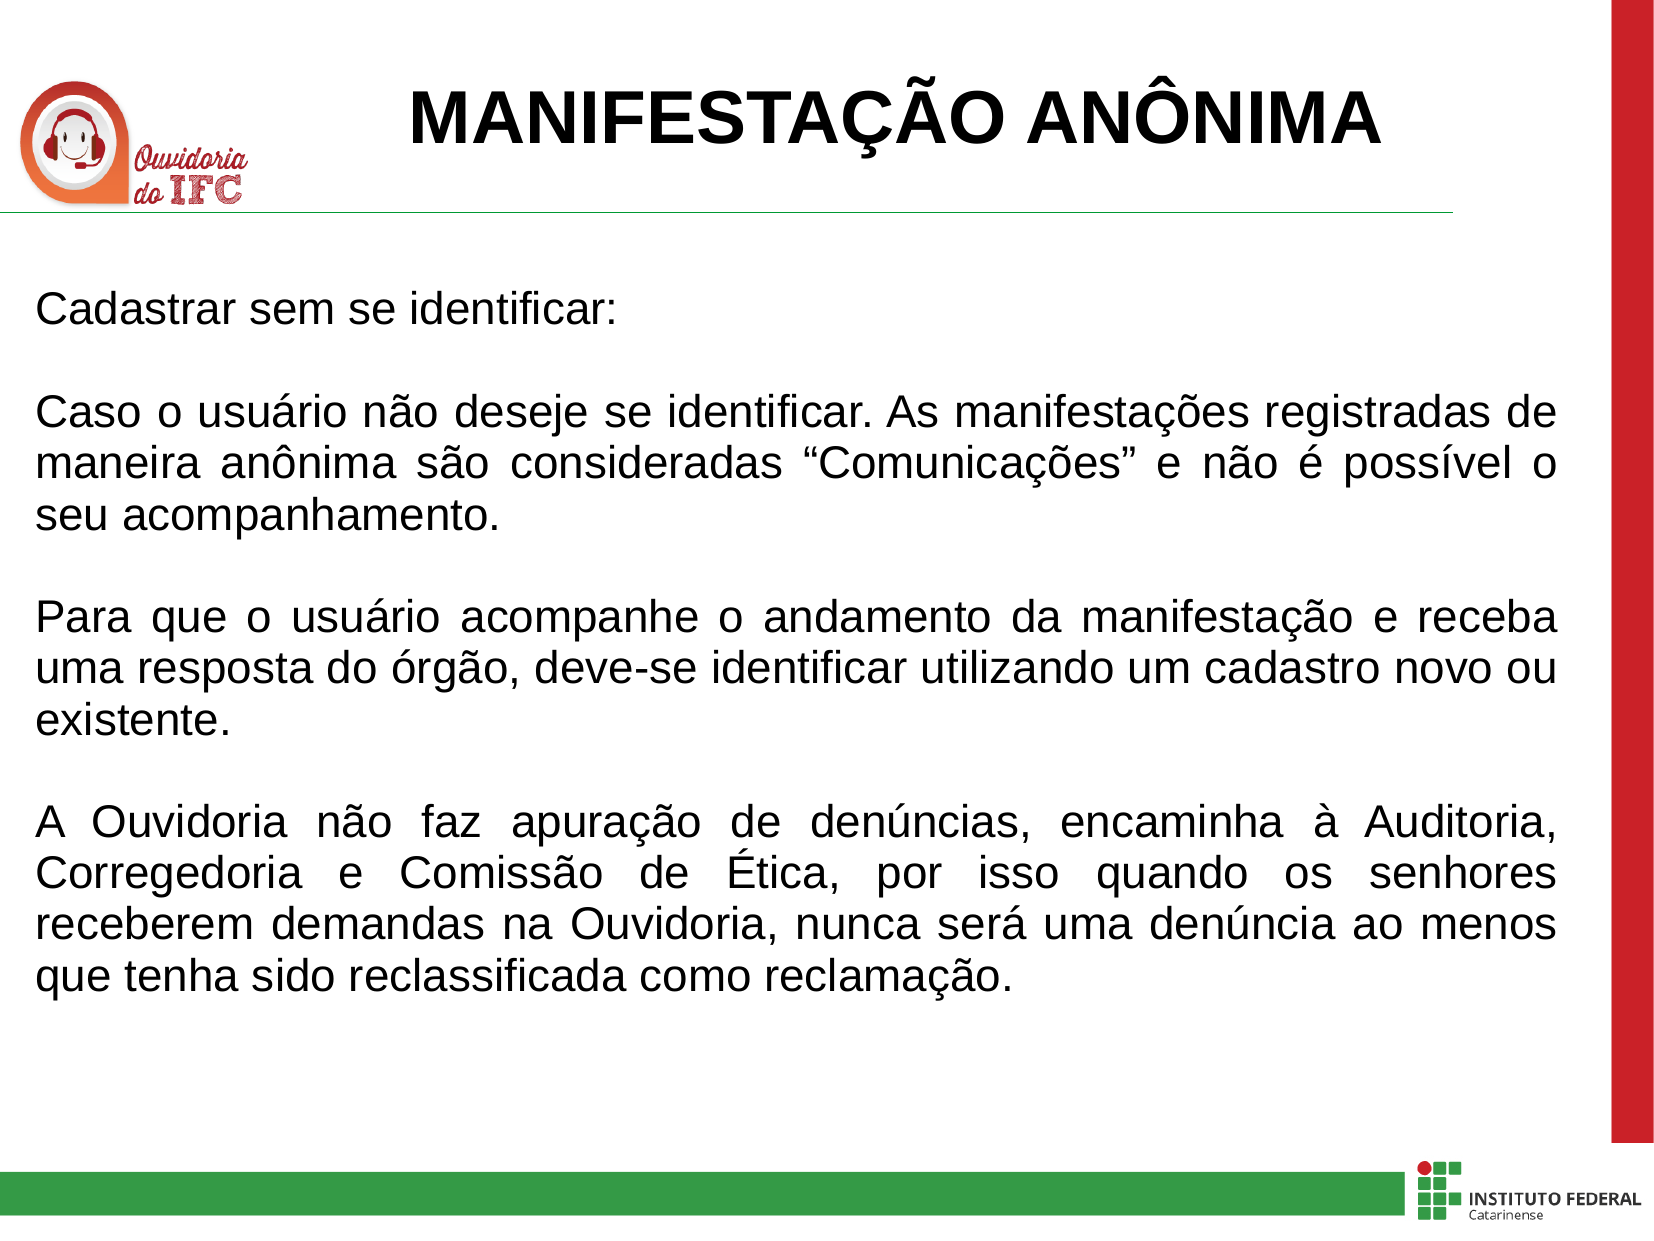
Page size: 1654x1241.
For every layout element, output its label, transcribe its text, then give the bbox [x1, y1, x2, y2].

title MANIFESTAÇÃO ANÔNIMA [35, 35, 1607, 201]
subtitle Cadastrar sem se identificar: Caso o usuário não deseje se identificar. As manifestações registradas de maneira anônima são consideradas “Comunicações” e não é possível o seu acompanhamento. Para que o usuário acompanhe o andamento da manifestação e receba uma resposta do órgão, deve-se identificar utilizando um cadastro novo ou existente. A Ouvidoria não faz apuração de denúncias, encaminha à Auditoria, Corregedoria e Comissão de Ética, por isso quando os senhores receberem demandas na Ouvidoria, nunca será uma denúncia ao menos que tenha sido reclassificada como reclamação. [35, 232, 1560, 1241]
picture [0, 0, 1654, 1241]
